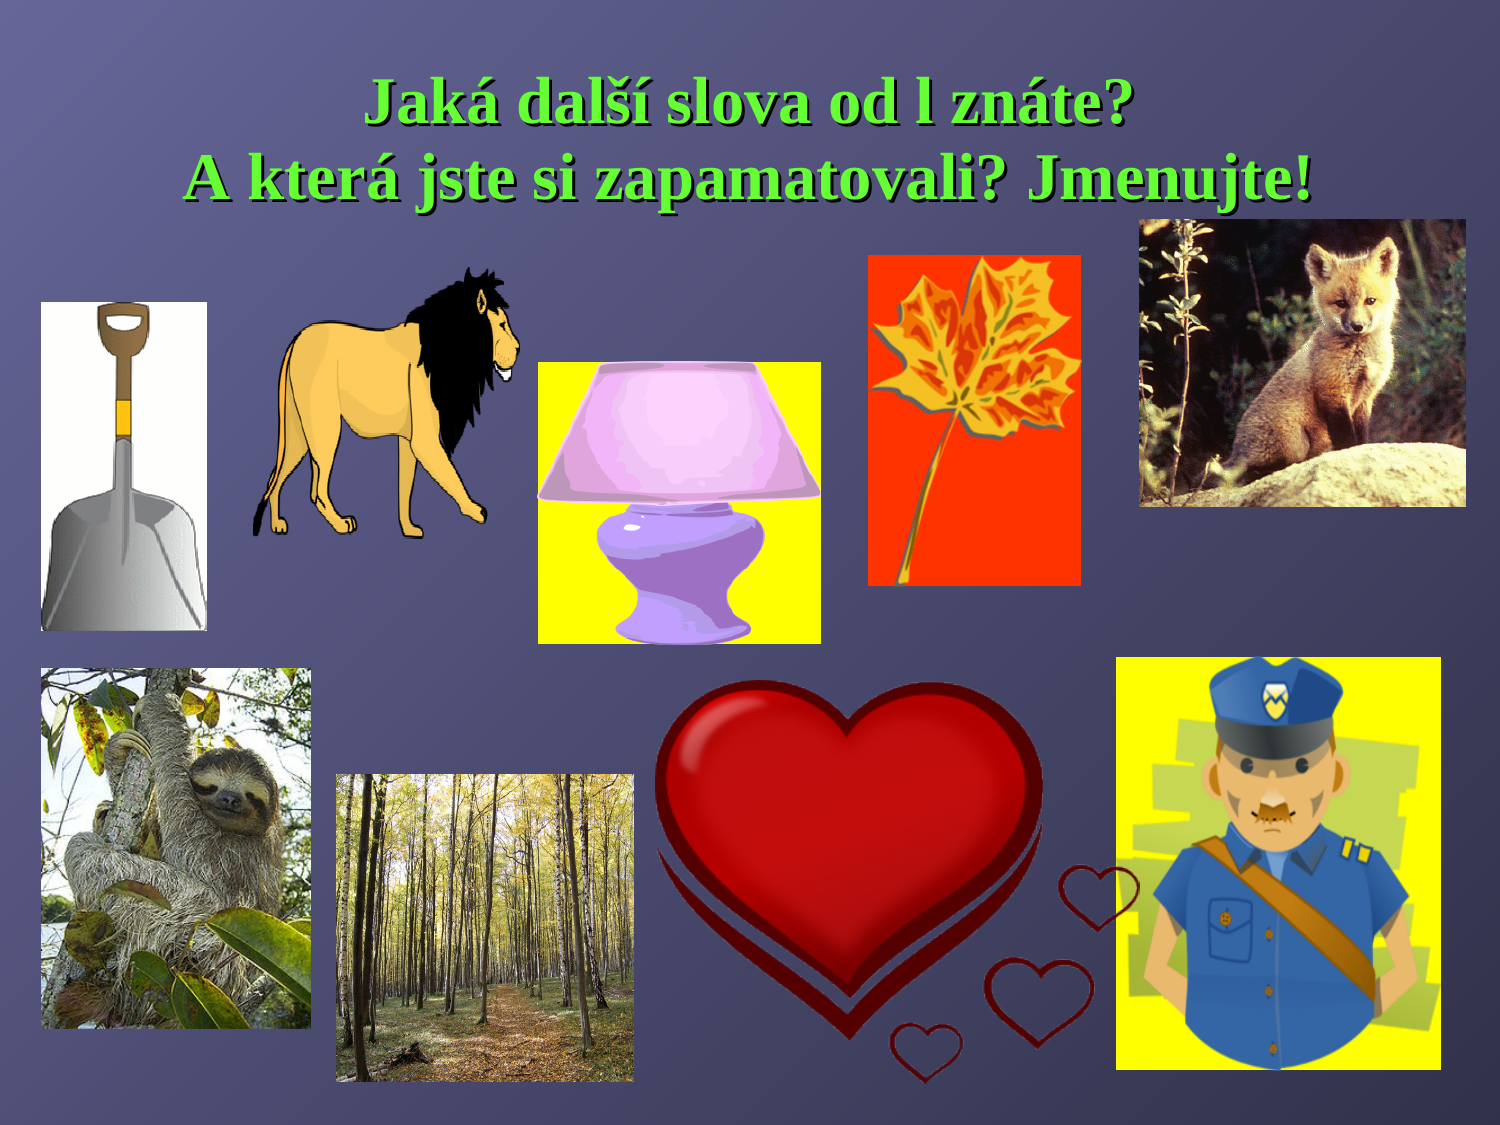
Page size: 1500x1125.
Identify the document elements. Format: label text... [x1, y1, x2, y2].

picture [41, 668, 311, 1029]
picture [868, 255, 1082, 587]
picture [336, 774, 634, 1083]
picture [537, 361, 821, 645]
picture [655, 656, 1441, 1084]
picture [1139, 219, 1466, 507]
title Jaká další slova od l znáte? A která jste si zapamatovali? Jmenujte! [75, 25, 1425, 252]
picture [253, 267, 520, 540]
picture [41, 302, 207, 632]
